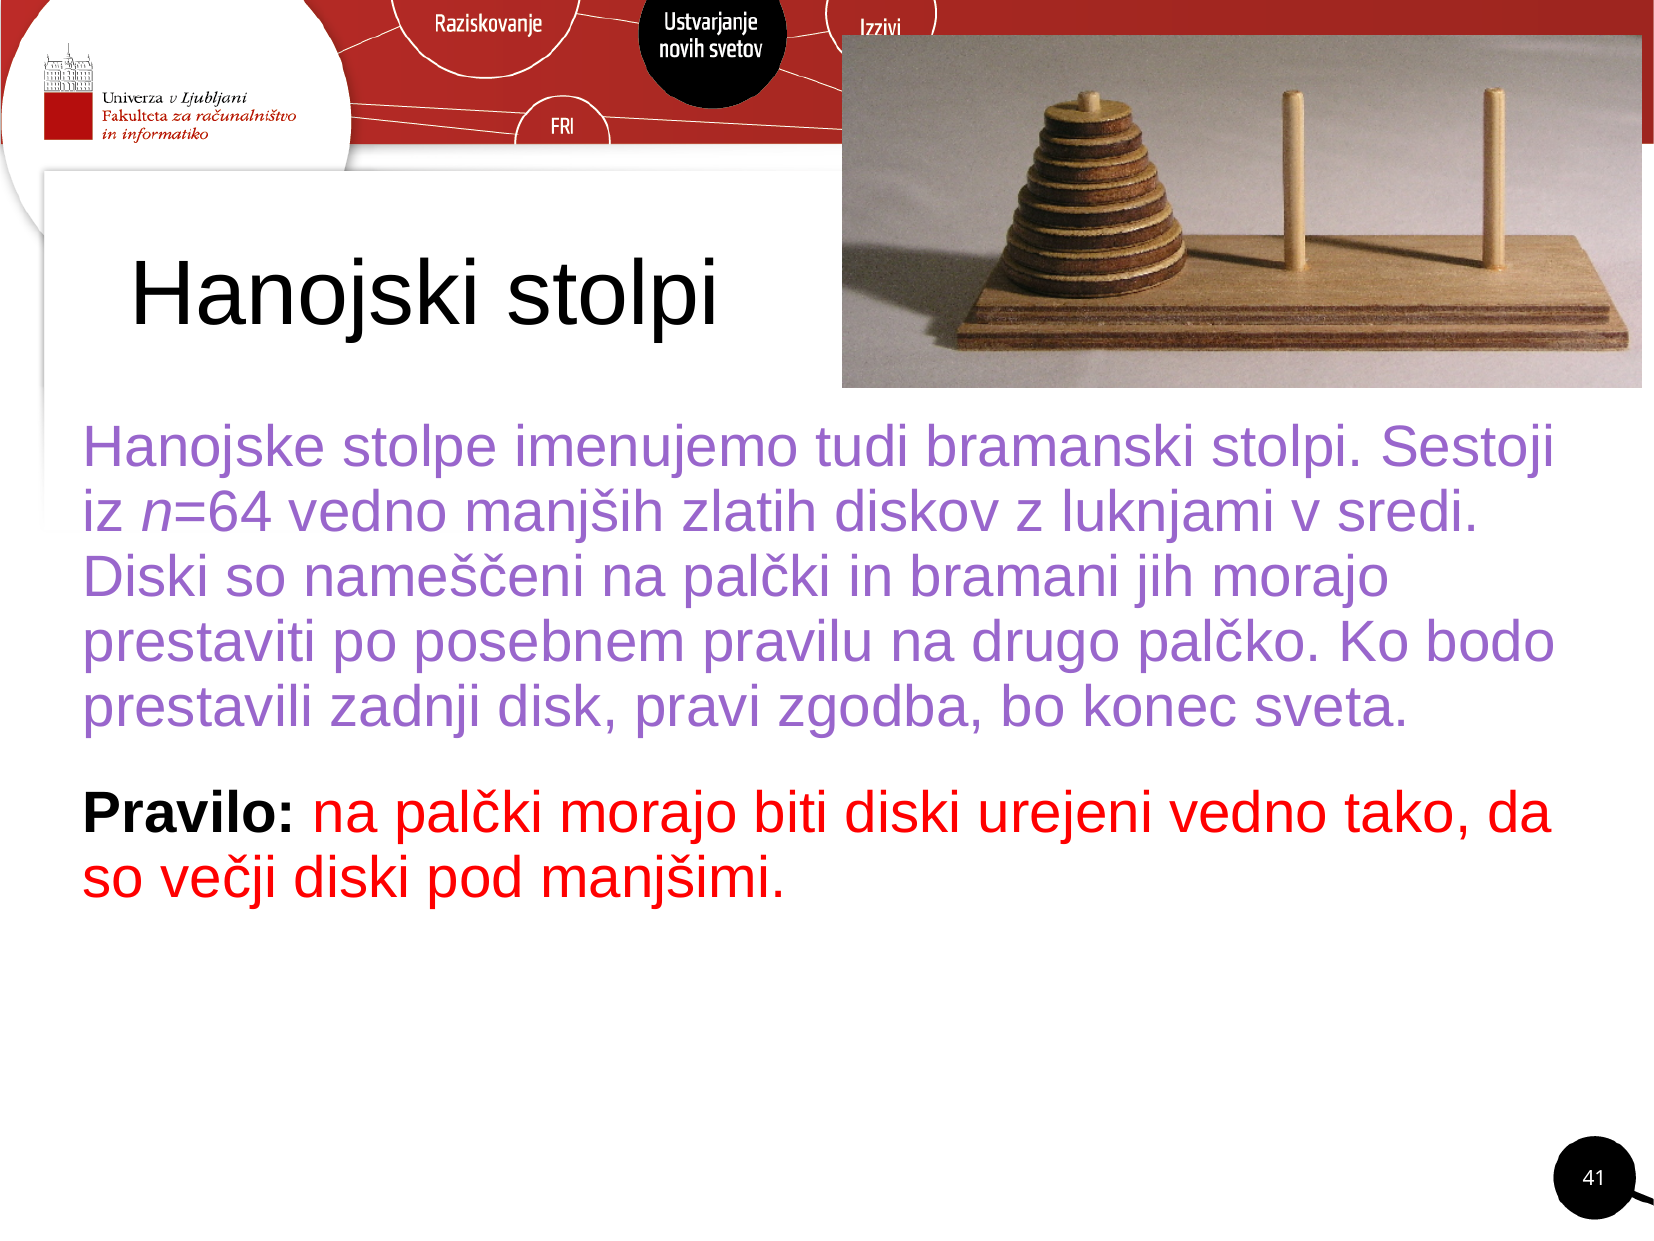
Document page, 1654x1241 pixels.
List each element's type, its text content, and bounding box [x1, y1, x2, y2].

picture [0, 0, 1654, 1241]
text_box <številka> [1553, 1145, 1636, 1212]
list Pravilo: na palčki morajo biti diski urejeni vedno tako, da so večji diski pod manjšimi. [82, 779, 1571, 1134]
title Hanojski stolpi [35, 188, 815, 397]
list Hanojske stolpe imenujemo tudi bramanski stolpi. Sestoji iz n=64 vedno manjših zlatih diskov z luknjami v sredi. Diski so nameščeni na palčki in bramani jih morajo prestaviti po posebnem pravilu na drugo palčko. Ko bodo prestavili zadnji disk, pravi zgodba, bo konec sveta. [82, 413, 1571, 768]
